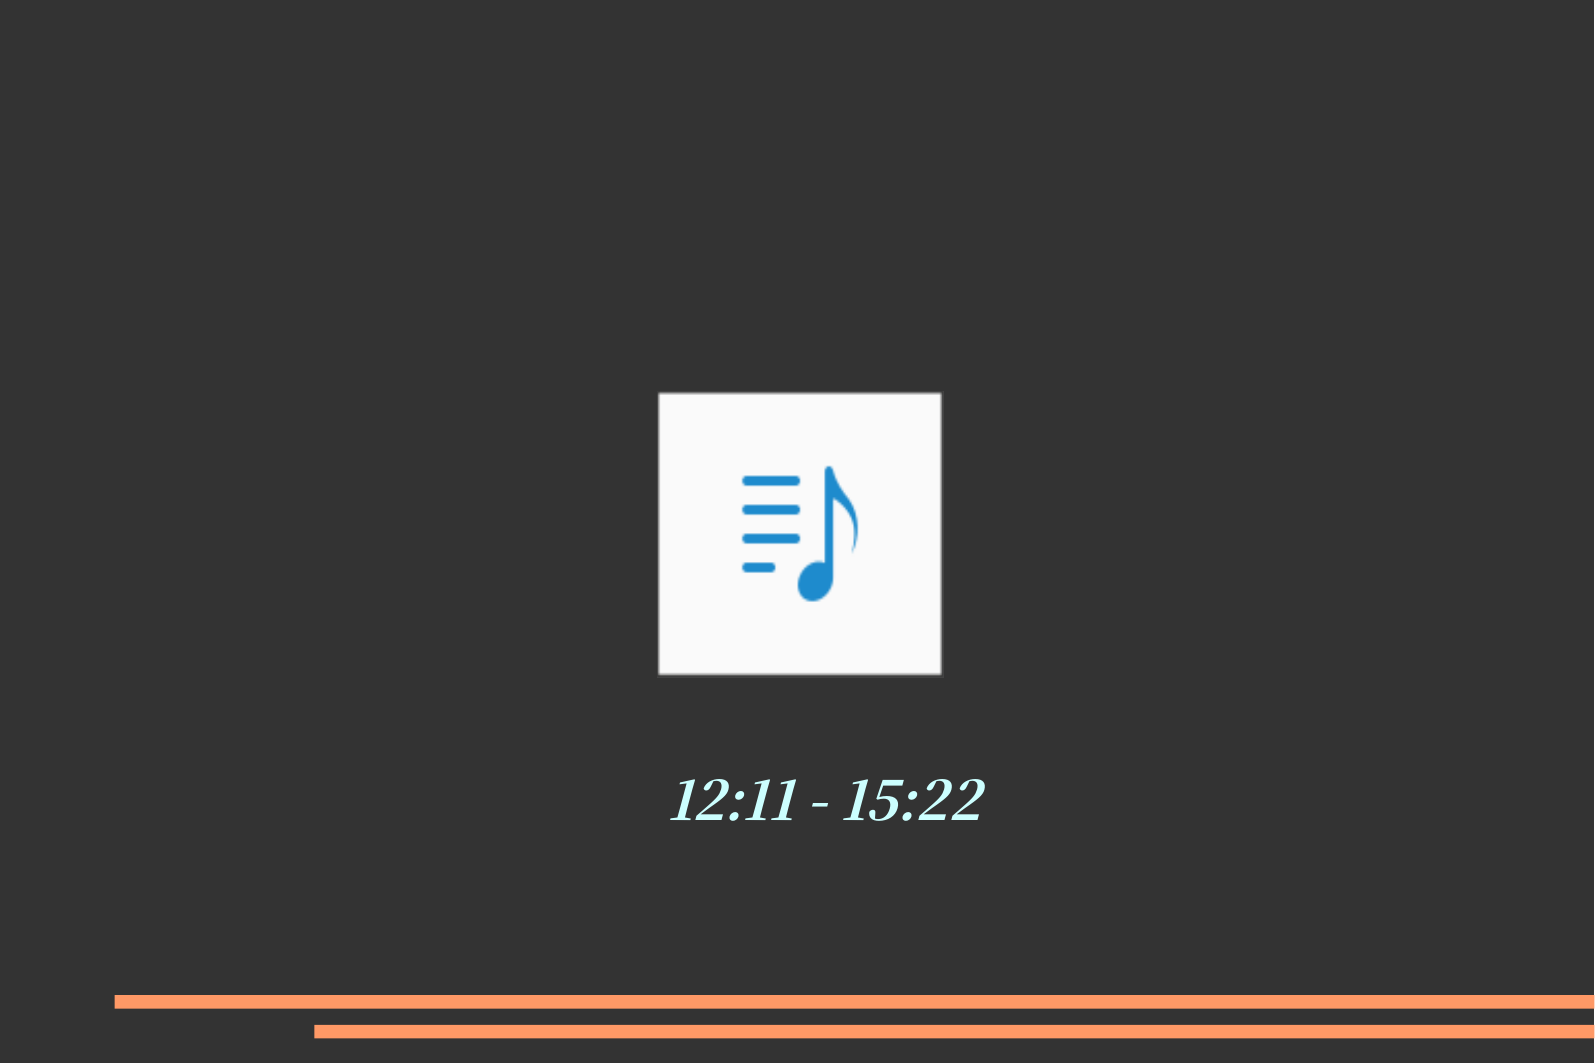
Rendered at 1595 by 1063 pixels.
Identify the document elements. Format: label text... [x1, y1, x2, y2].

text_box [655, 389, 946, 680]
title 12:11 - 15:22 [649, 708, 1185, 887]
